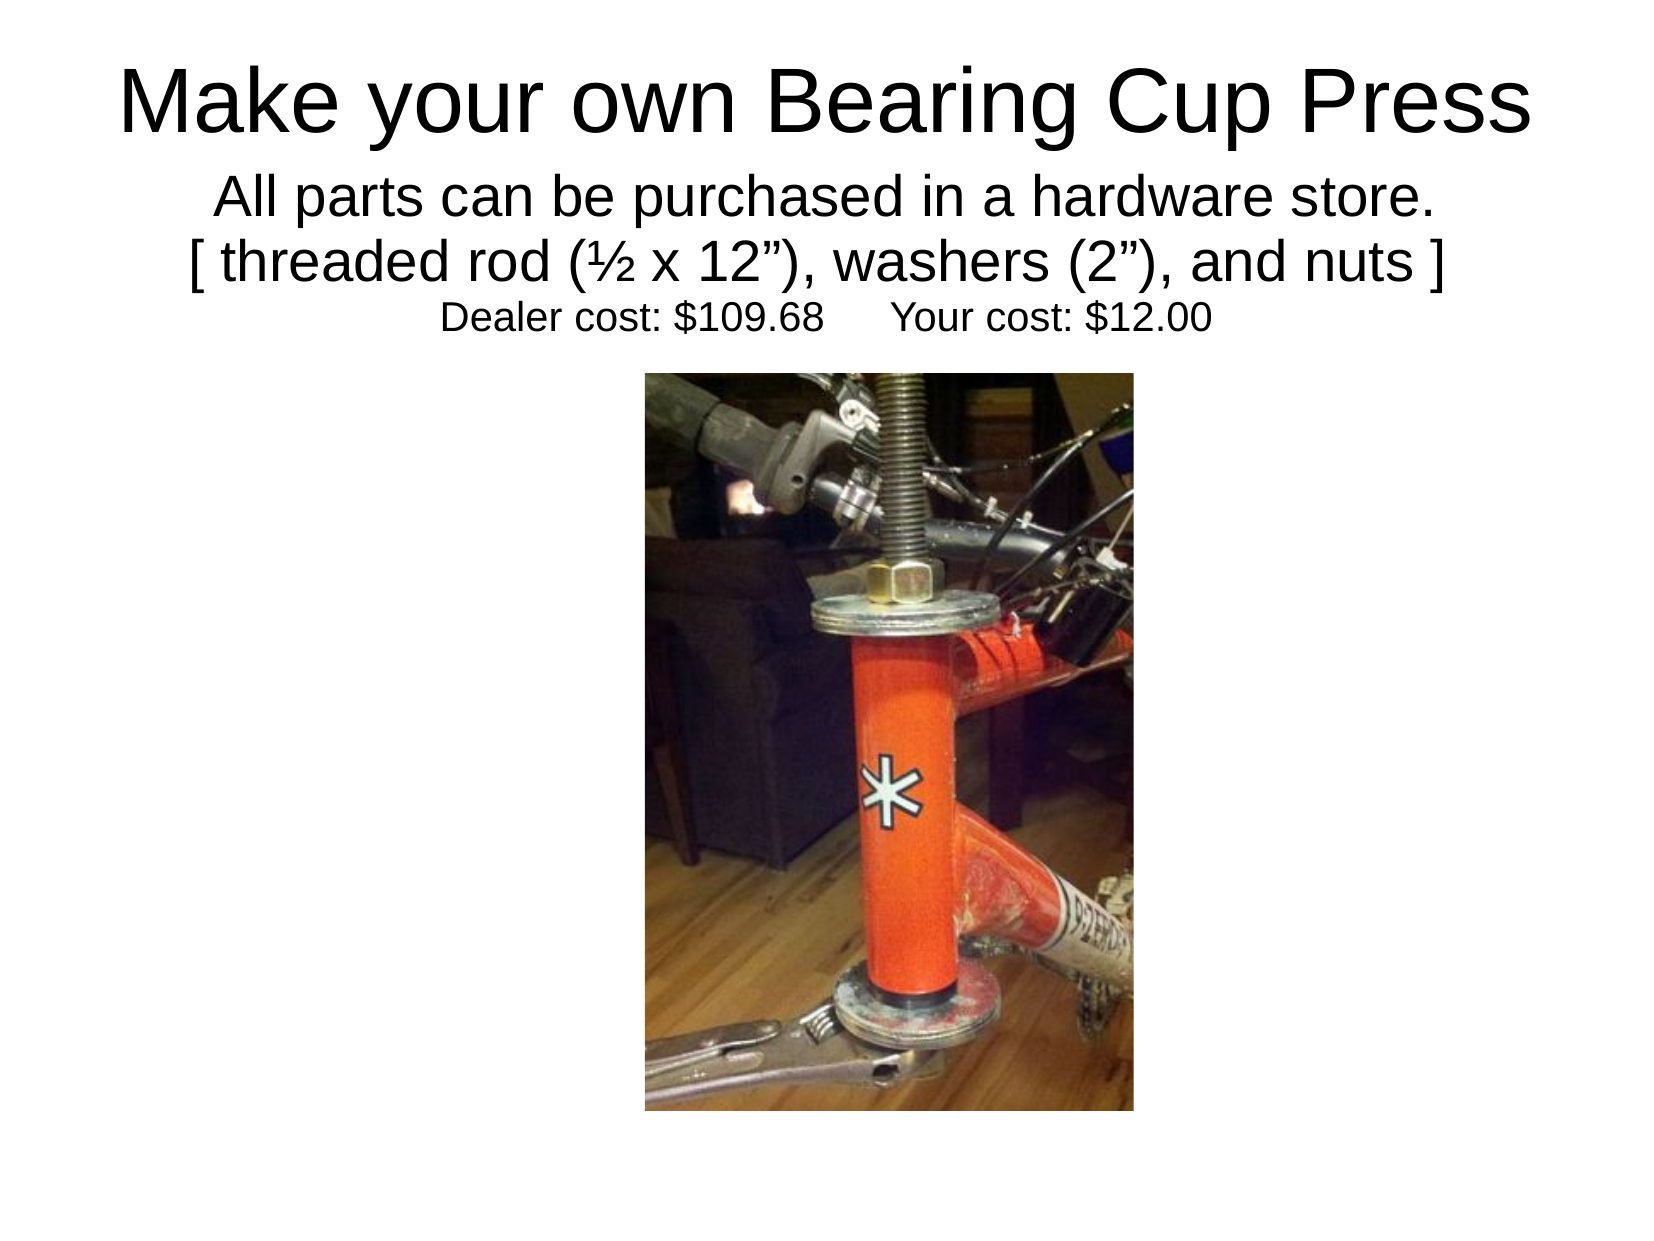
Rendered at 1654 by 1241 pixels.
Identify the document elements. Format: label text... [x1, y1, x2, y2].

subtitle Make your own Bearing Cup Press All parts can be purchased in a hardware store. [ threaded rod (½ x 12”), washers (2”), and nuts ] Dealer cost: $109.68 Your cost: $12.00 [82, 49, 1571, 1238]
picture [644, 373, 1134, 1111]
